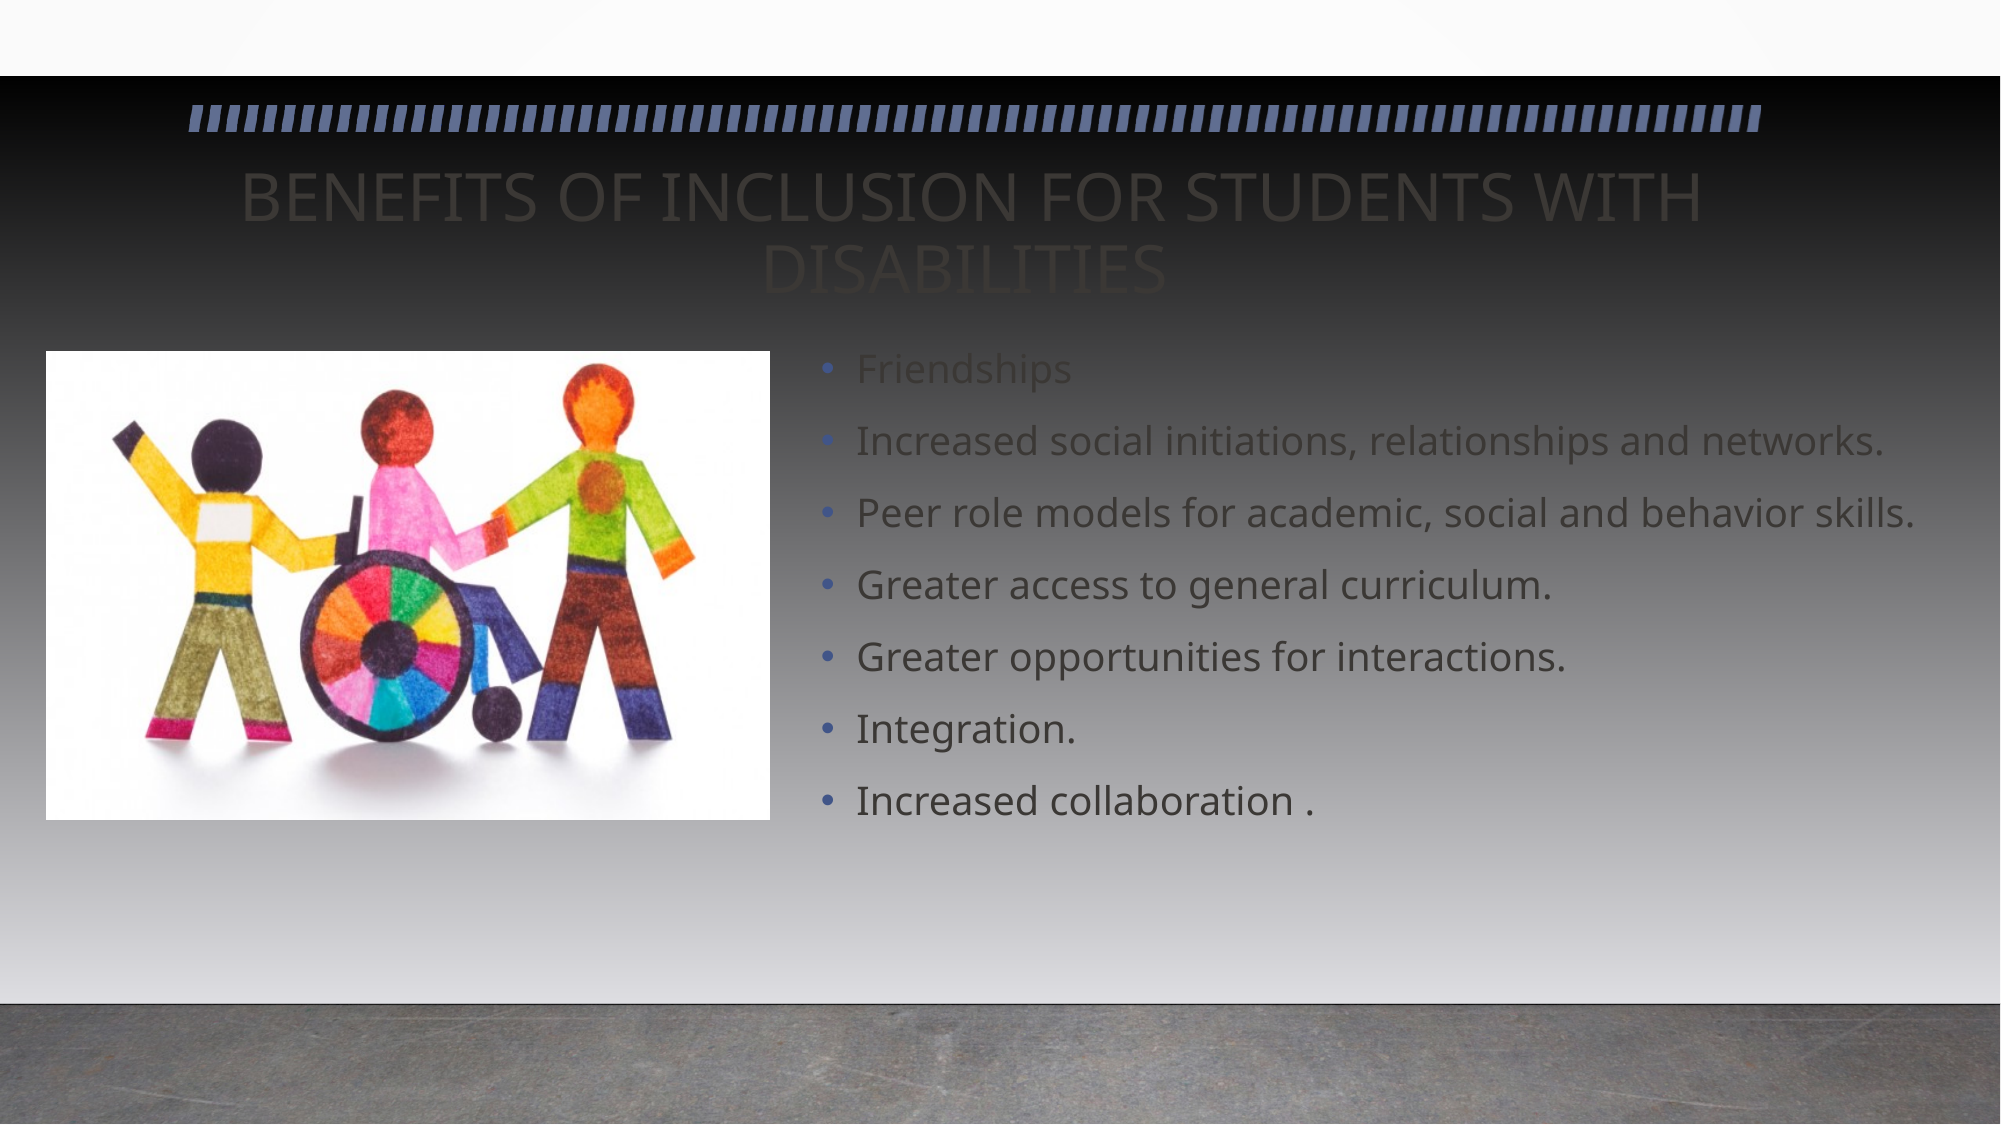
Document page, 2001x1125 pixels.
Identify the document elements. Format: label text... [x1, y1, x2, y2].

list Friendships Increased social initiations, relationships and networks. Peer role models for academic, social and behavior skills. Greater access to general curriculum. Greater opportunities for interactions. Integration. Increased collaboration . [805, 331, 1954, 873]
title BENEFITS OF INCLUSION FOR STUDENTS WITH DISABILITIES [185, 156, 1761, 329]
picture [46, 351, 770, 820]
